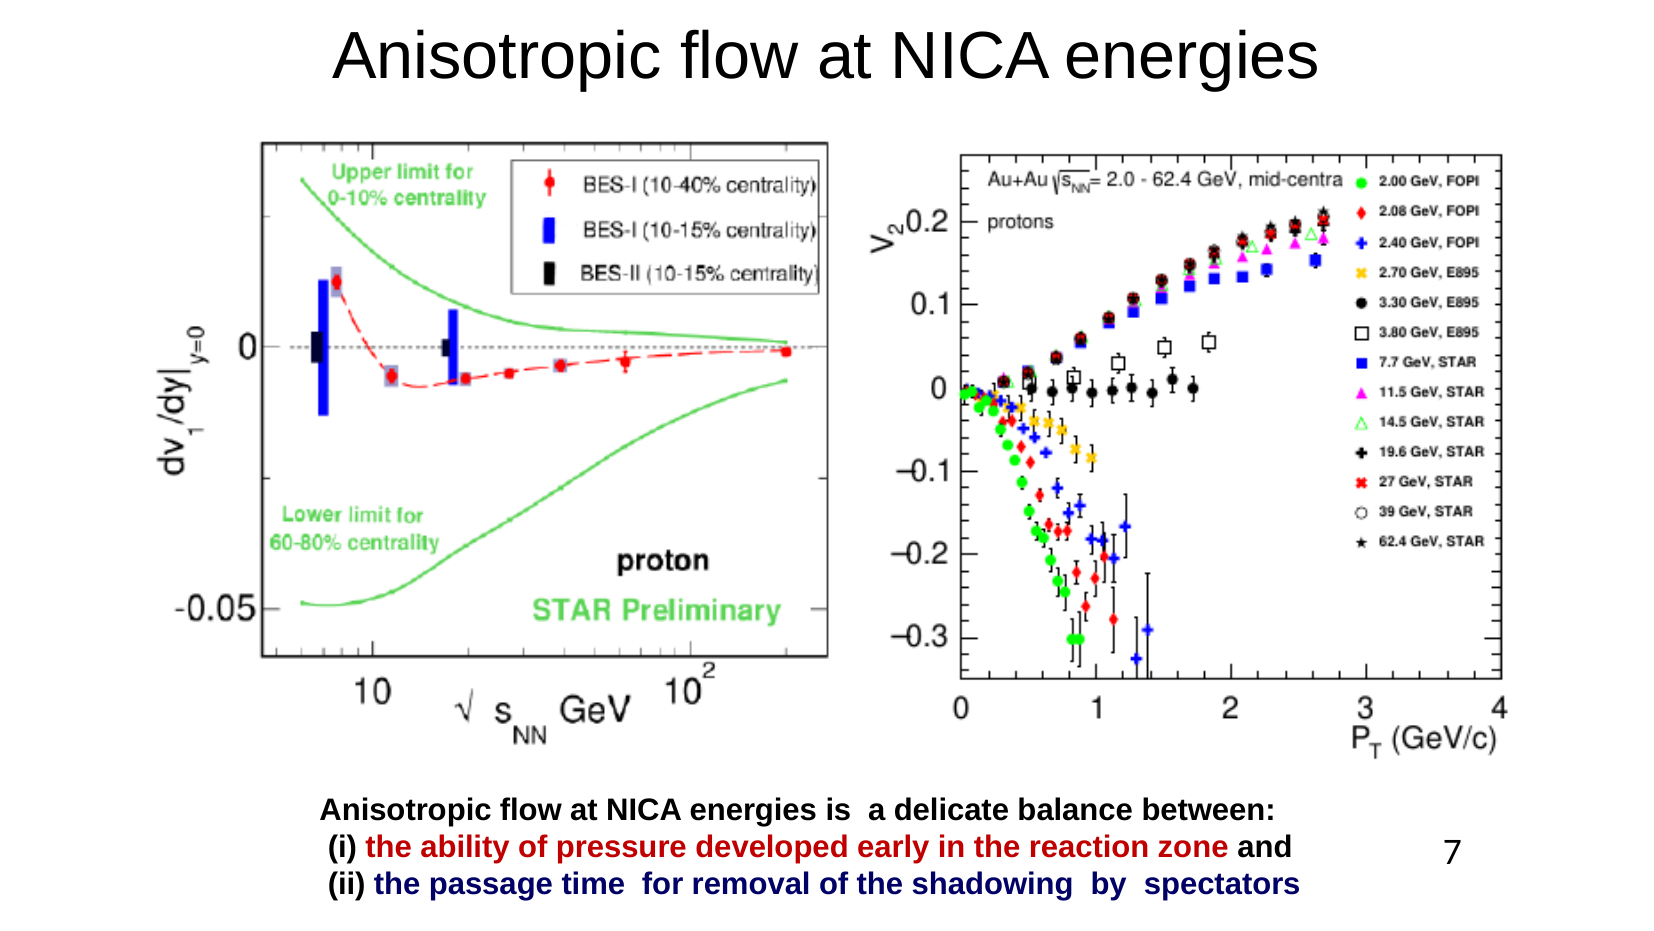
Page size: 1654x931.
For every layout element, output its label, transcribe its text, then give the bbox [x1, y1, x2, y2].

picture [139, 130, 1556, 782]
text_box Anisotropic flow at NICA energies [82, 0, 1571, 130]
text_box Anisotropic flow at NICA energies is a delicate balance between: (i) the ability of pressure developed early in the reaction zone and (ii) the passage time for removal of the shadowing by spectators [304, 782, 1324, 909]
text_box 7 [1427, 819, 1586, 880]
